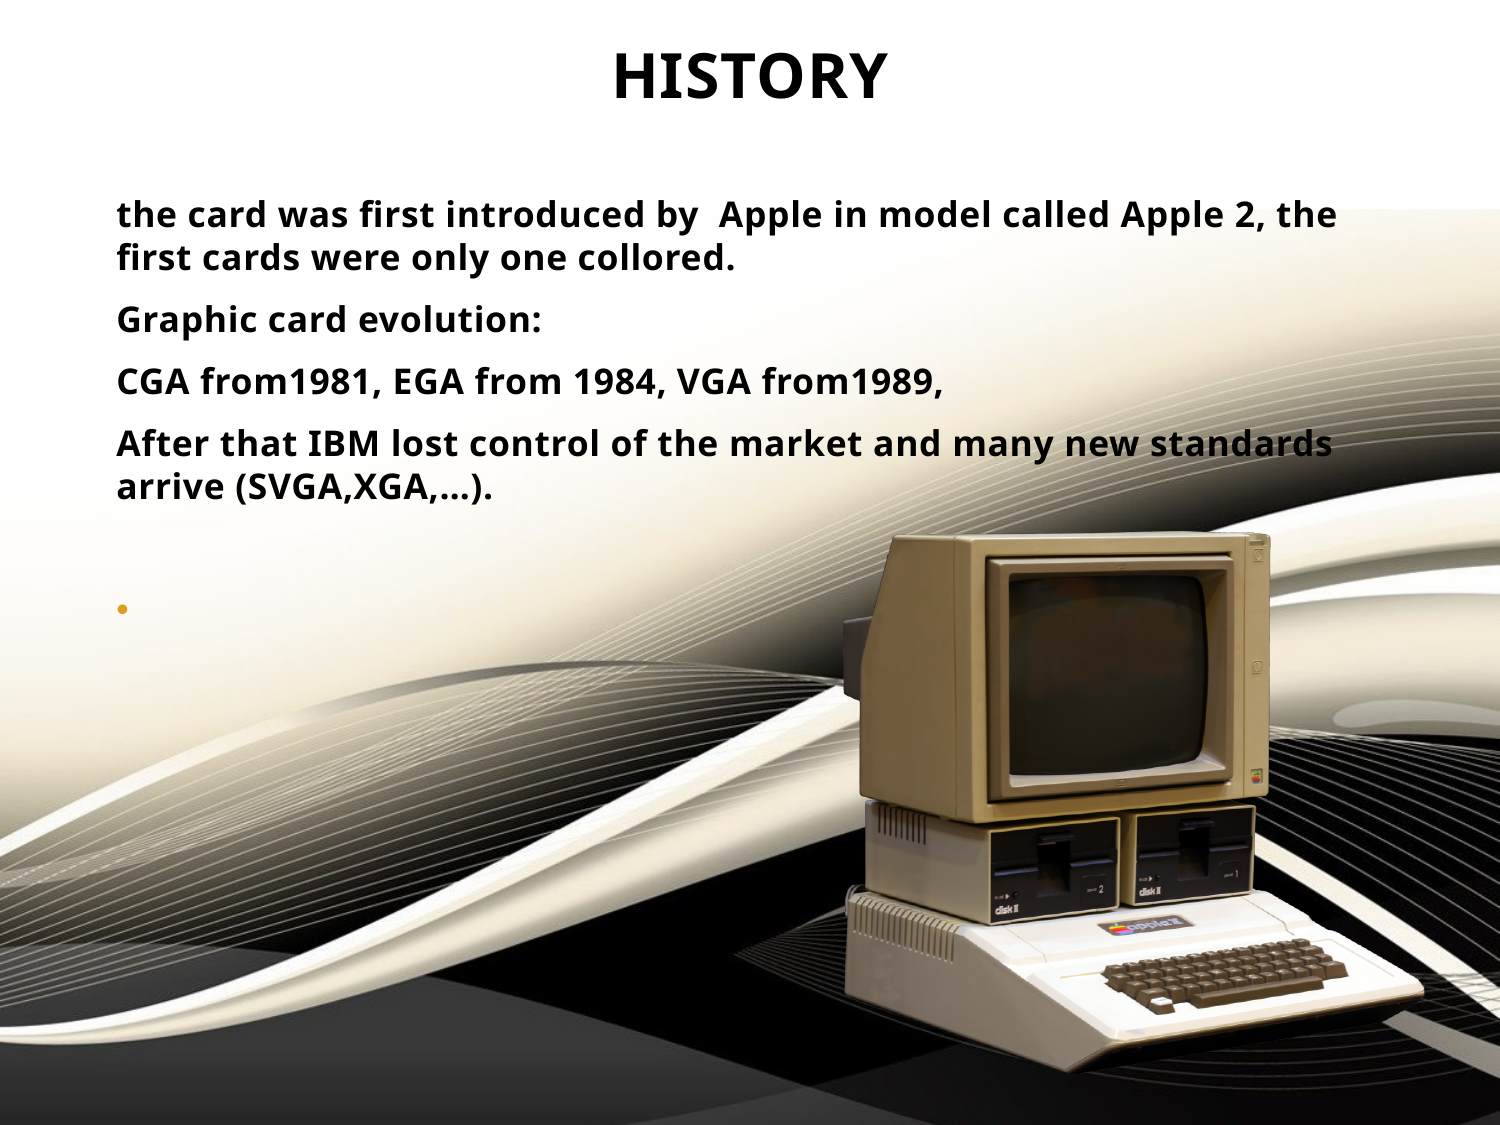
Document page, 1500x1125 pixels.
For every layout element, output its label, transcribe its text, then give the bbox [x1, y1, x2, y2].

picture [0, 0, 1500, 1125]
list the card was first introduced by Apple in model called Apple 2, the first cards were only one collored. Graphic card evolution: CGA from1981, EGA from 1984, VGA from1989, After that IBM lost control of the market and many new standards arrive (SVGA,XGA,…). [101, 184, 1402, 787]
title history [99, 0, 1400, 119]
